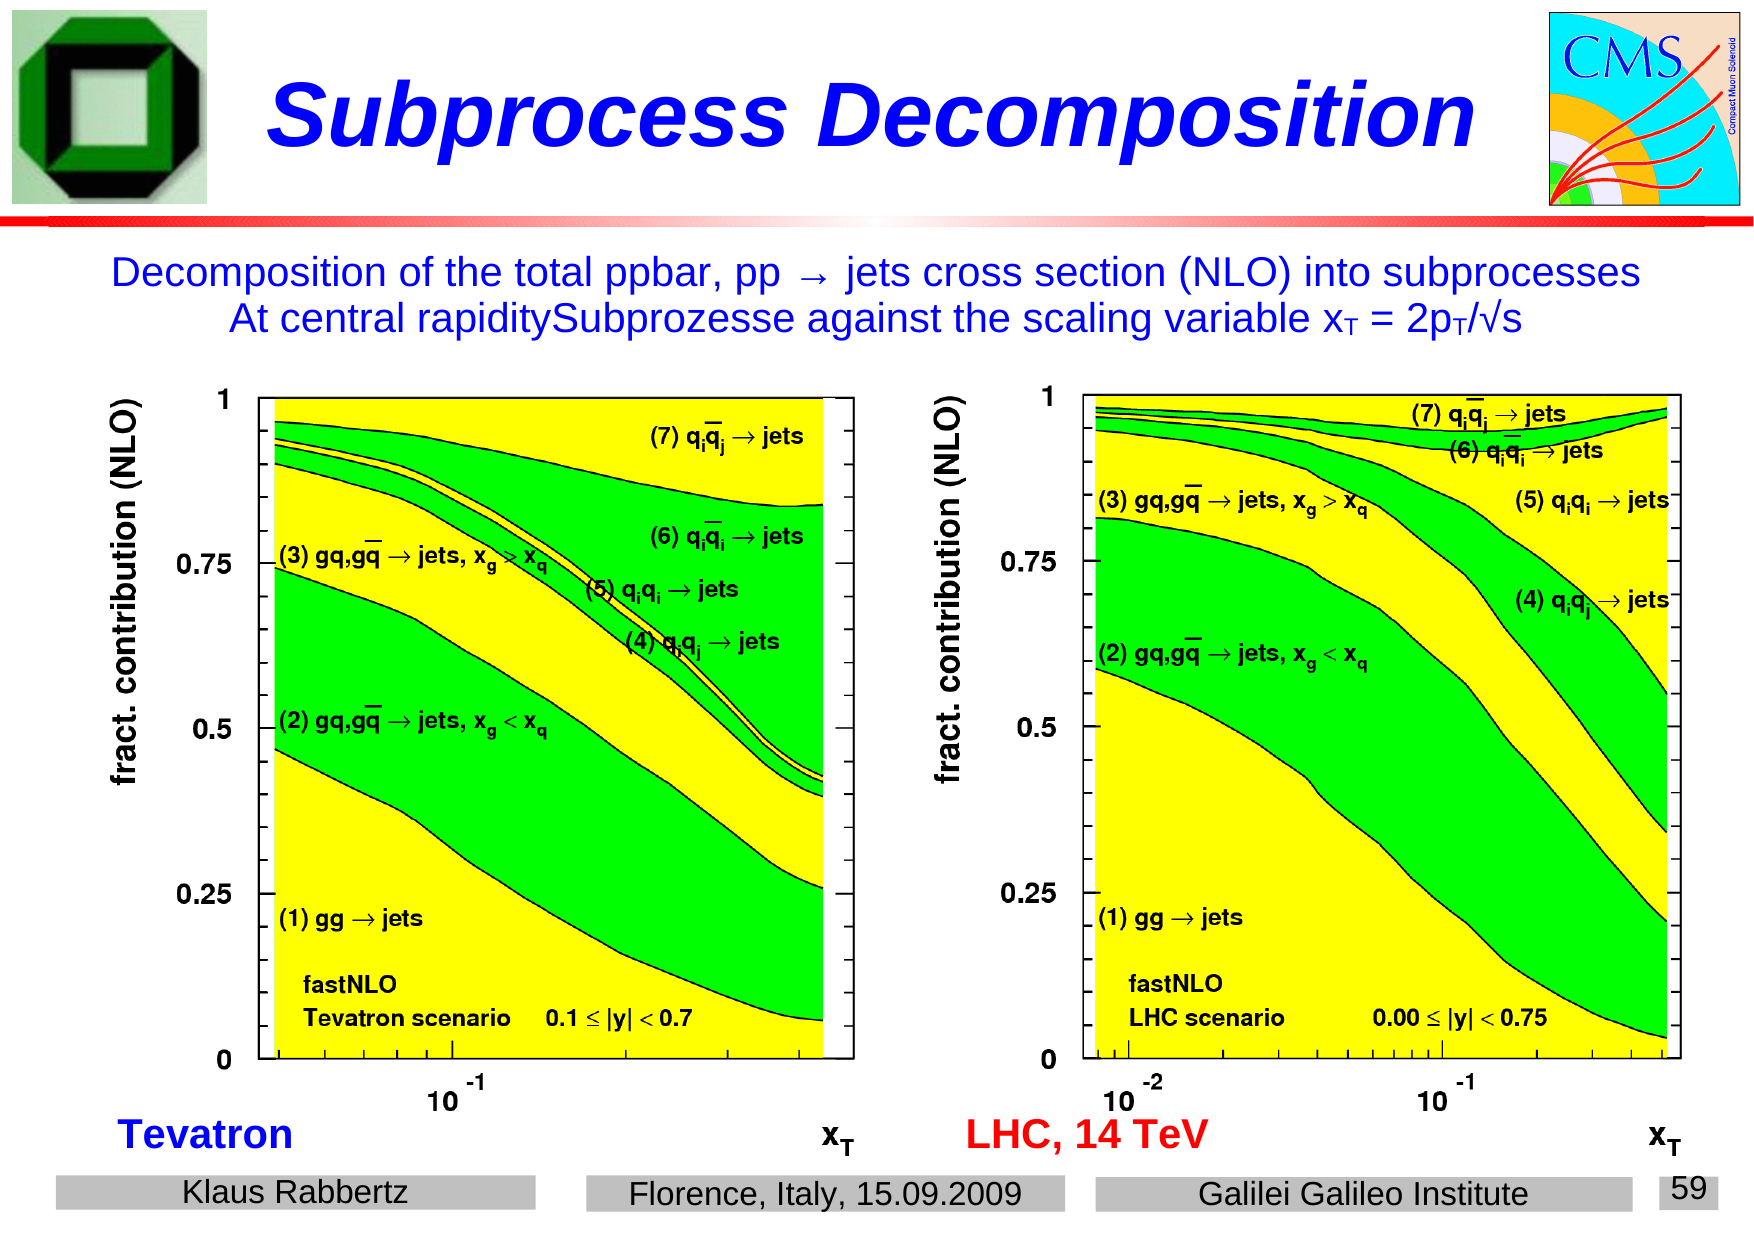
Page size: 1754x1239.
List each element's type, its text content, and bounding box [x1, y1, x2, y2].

picture [95, 371, 888, 1164]
picture [1548, 11, 1741, 206]
title Subprocess Decomposition [220, 16, 1525, 213]
picture [919, 368, 1715, 1164]
text_box Decomposition of the total ppbar, pp → jets cross section (NLO) into subprocesses At central rapiditySubprozesse against the scaling variable xT = 2pT/√s [99, 242, 1654, 362]
text_box LHC, 14 TeV [953, 1105, 1221, 1165]
text_box Tevatron [105, 1105, 306, 1165]
picture [12, 10, 207, 204]
